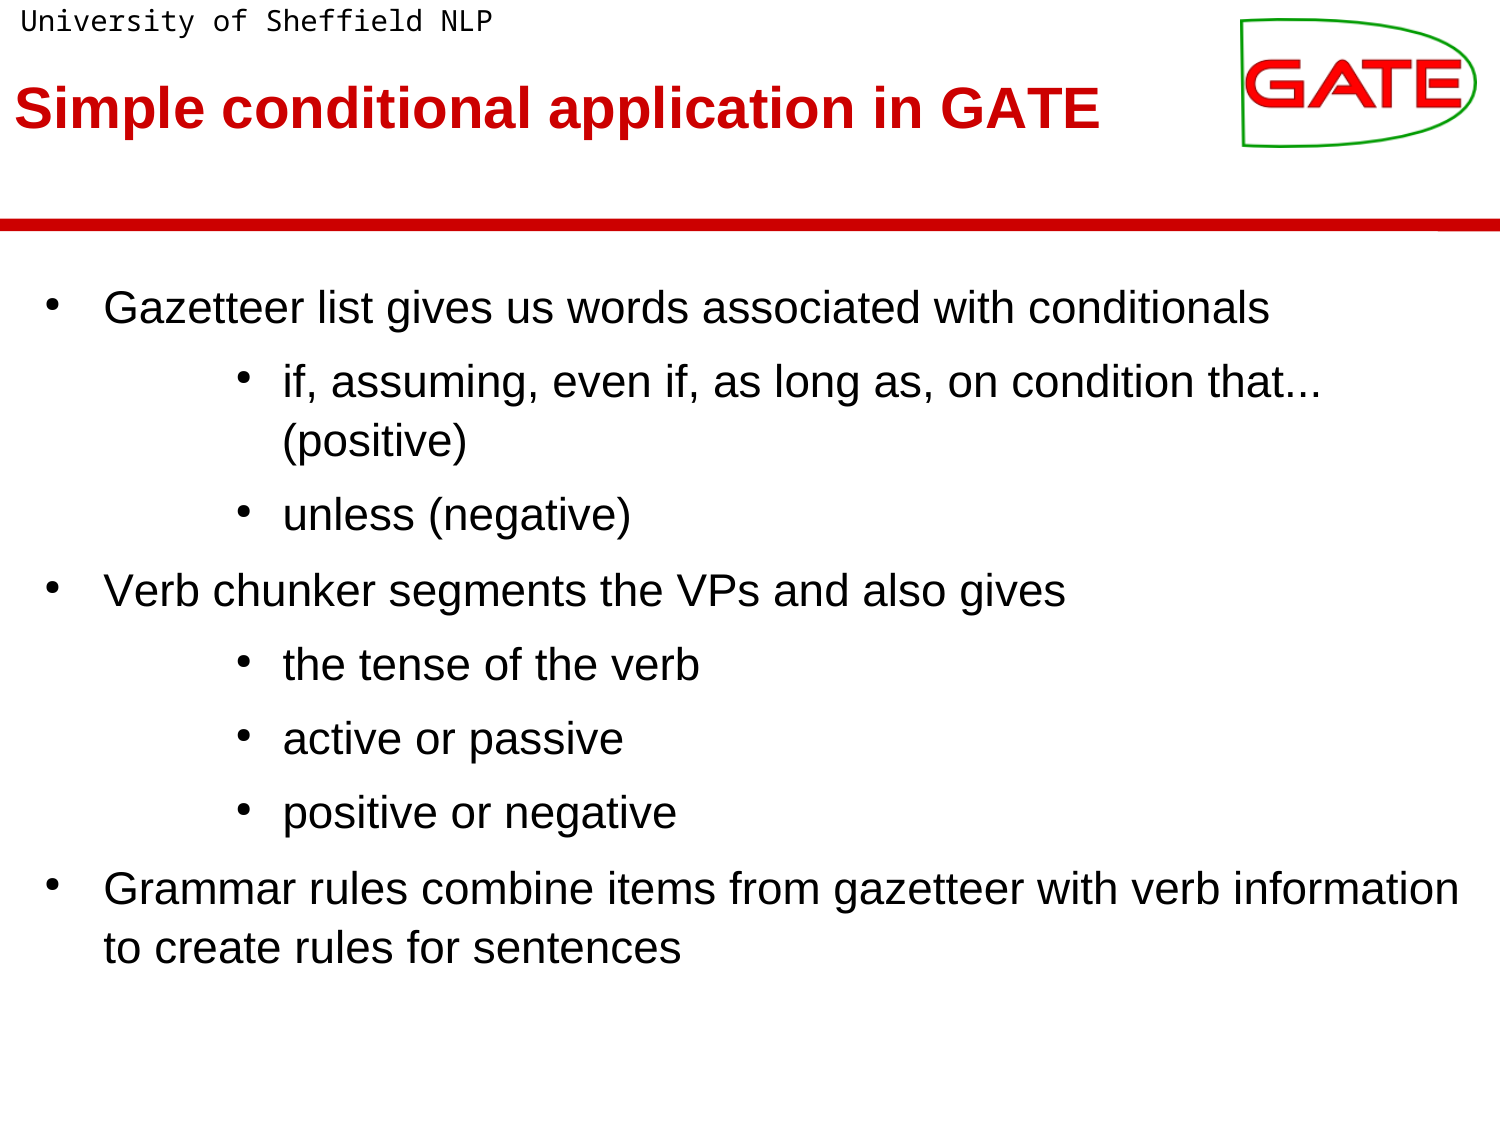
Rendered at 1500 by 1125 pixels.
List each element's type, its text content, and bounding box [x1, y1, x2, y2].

title Simple conditional application in GATE [0, 11, 1239, 205]
list Gazetteer list gives us words associated with conditionals if, assuming, even if, as long as, on condition that... (positive) unless (negative) Verb chunker segments the VPs and also gives the tense of the verb active or passive positive or negative Grammar rules combine items from gazetteer with verb information to create rules for sentences [29, 265, 1477, 1075]
picture [1240, 18, 1477, 148]
